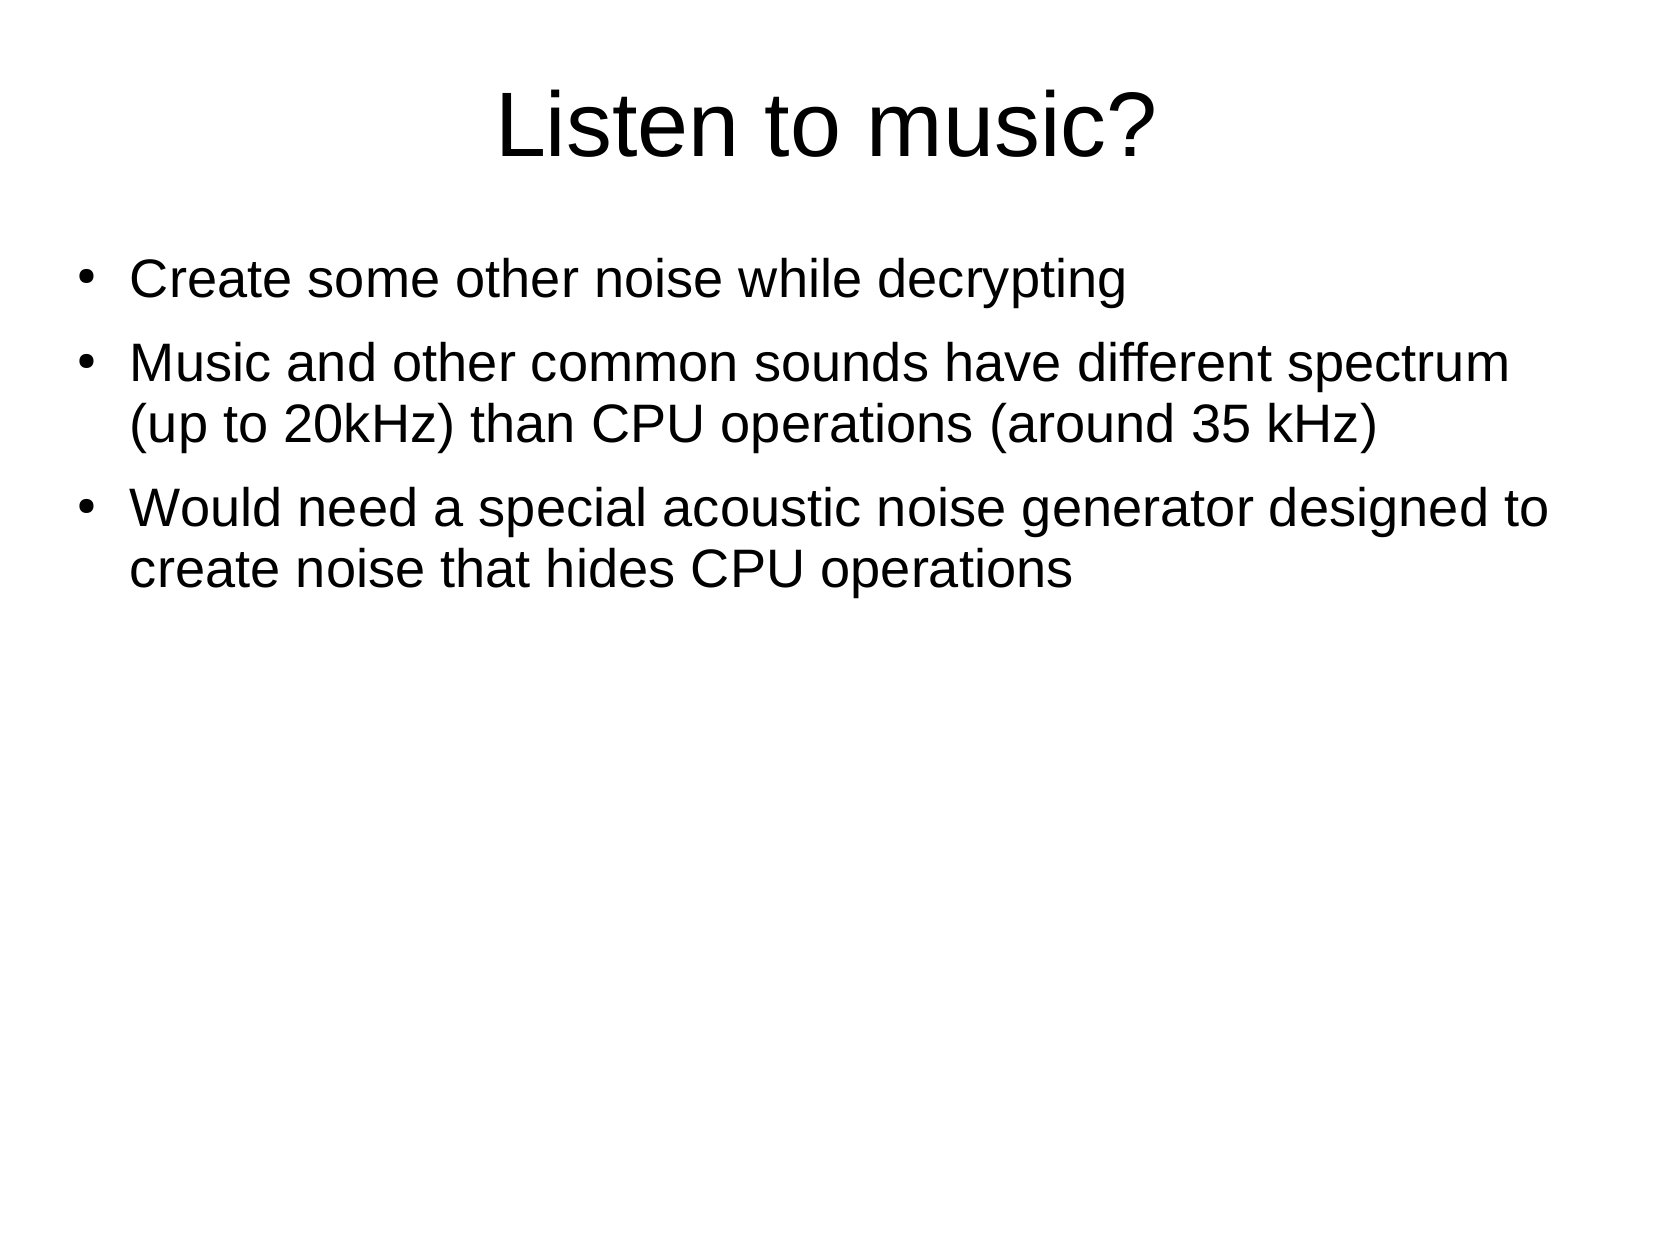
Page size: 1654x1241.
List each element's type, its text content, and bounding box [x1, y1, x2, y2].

list Create some other noise while decrypting Music and other common sounds have different spectrum (up to 20kHz) than CPU operations (around 35 kHz) Would need a special acoustic noise generator designed to create noise that hides CPU operations [59, 248, 1595, 968]
title Listen to music? [82, 49, 1571, 201]
